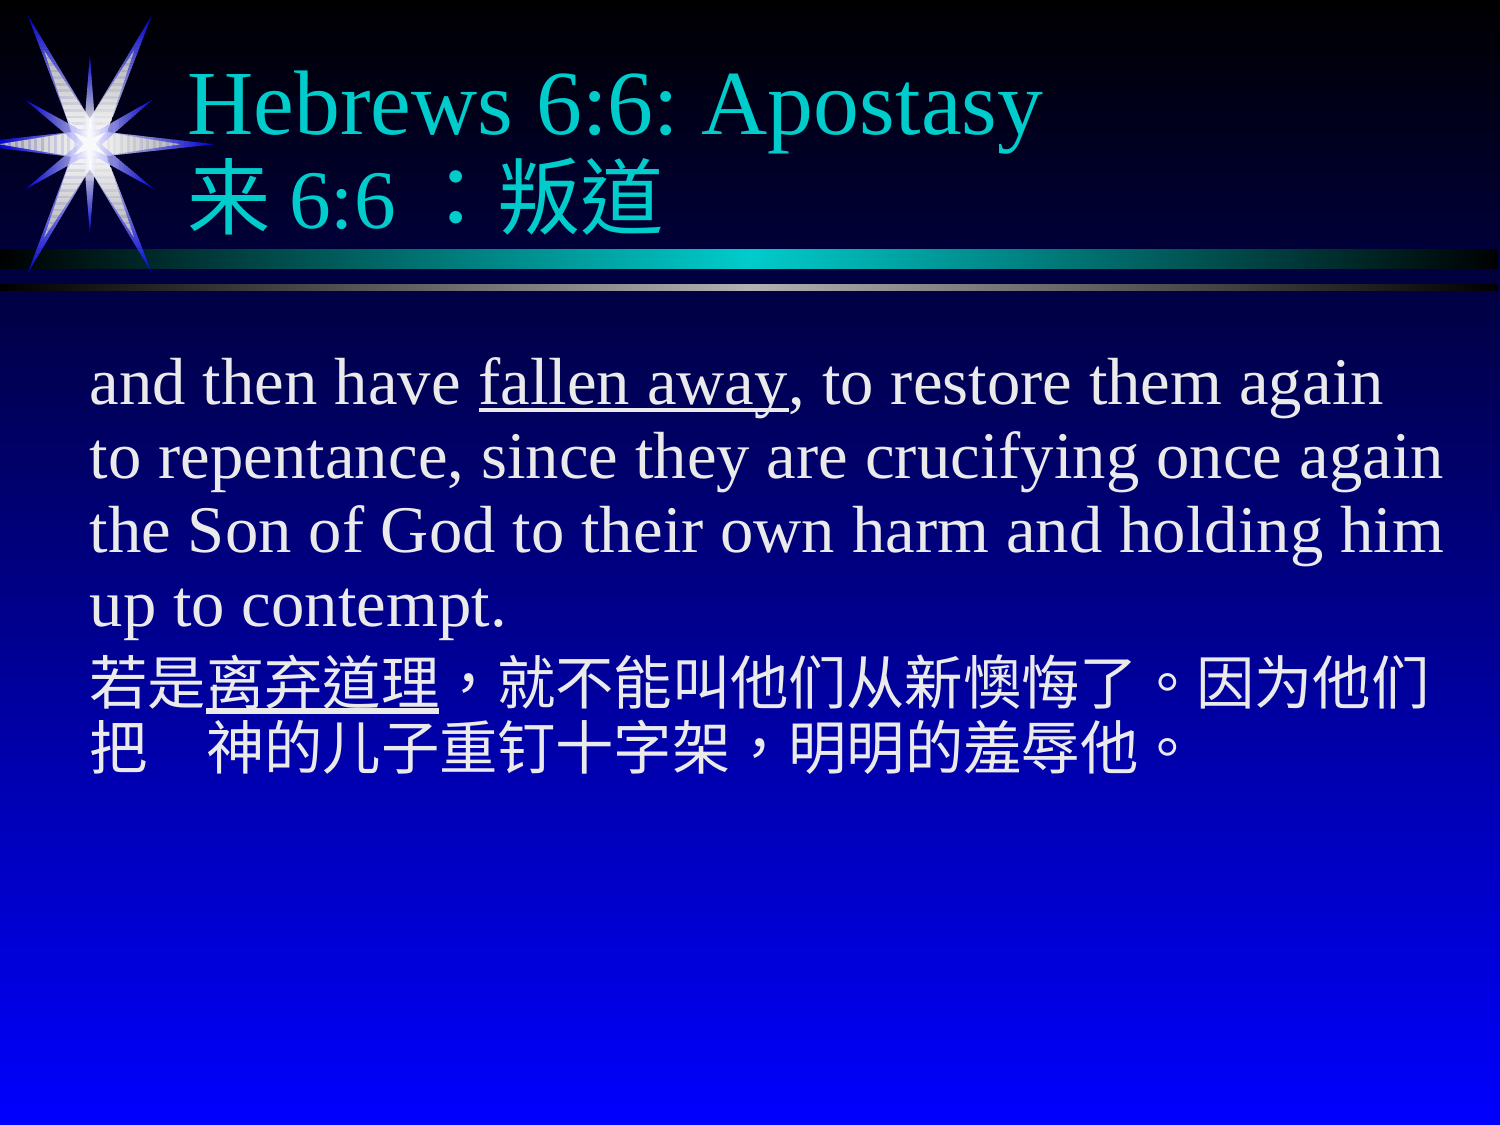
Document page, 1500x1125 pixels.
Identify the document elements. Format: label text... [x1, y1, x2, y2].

text_box and then have fallen away, to restore them again to repentance, since they are crucifying once again the Son of God to their own harm and holding him up to contempt. 若是离弃道理，就不能叫他们从新懊悔了。因为他们把 神的儿子重钉十字架，明明的羞辱他。 [75, 337, 1463, 956]
title Hebrews 6:6: Apostasy 来6:6：叛道 [187, 53, 1463, 247]
